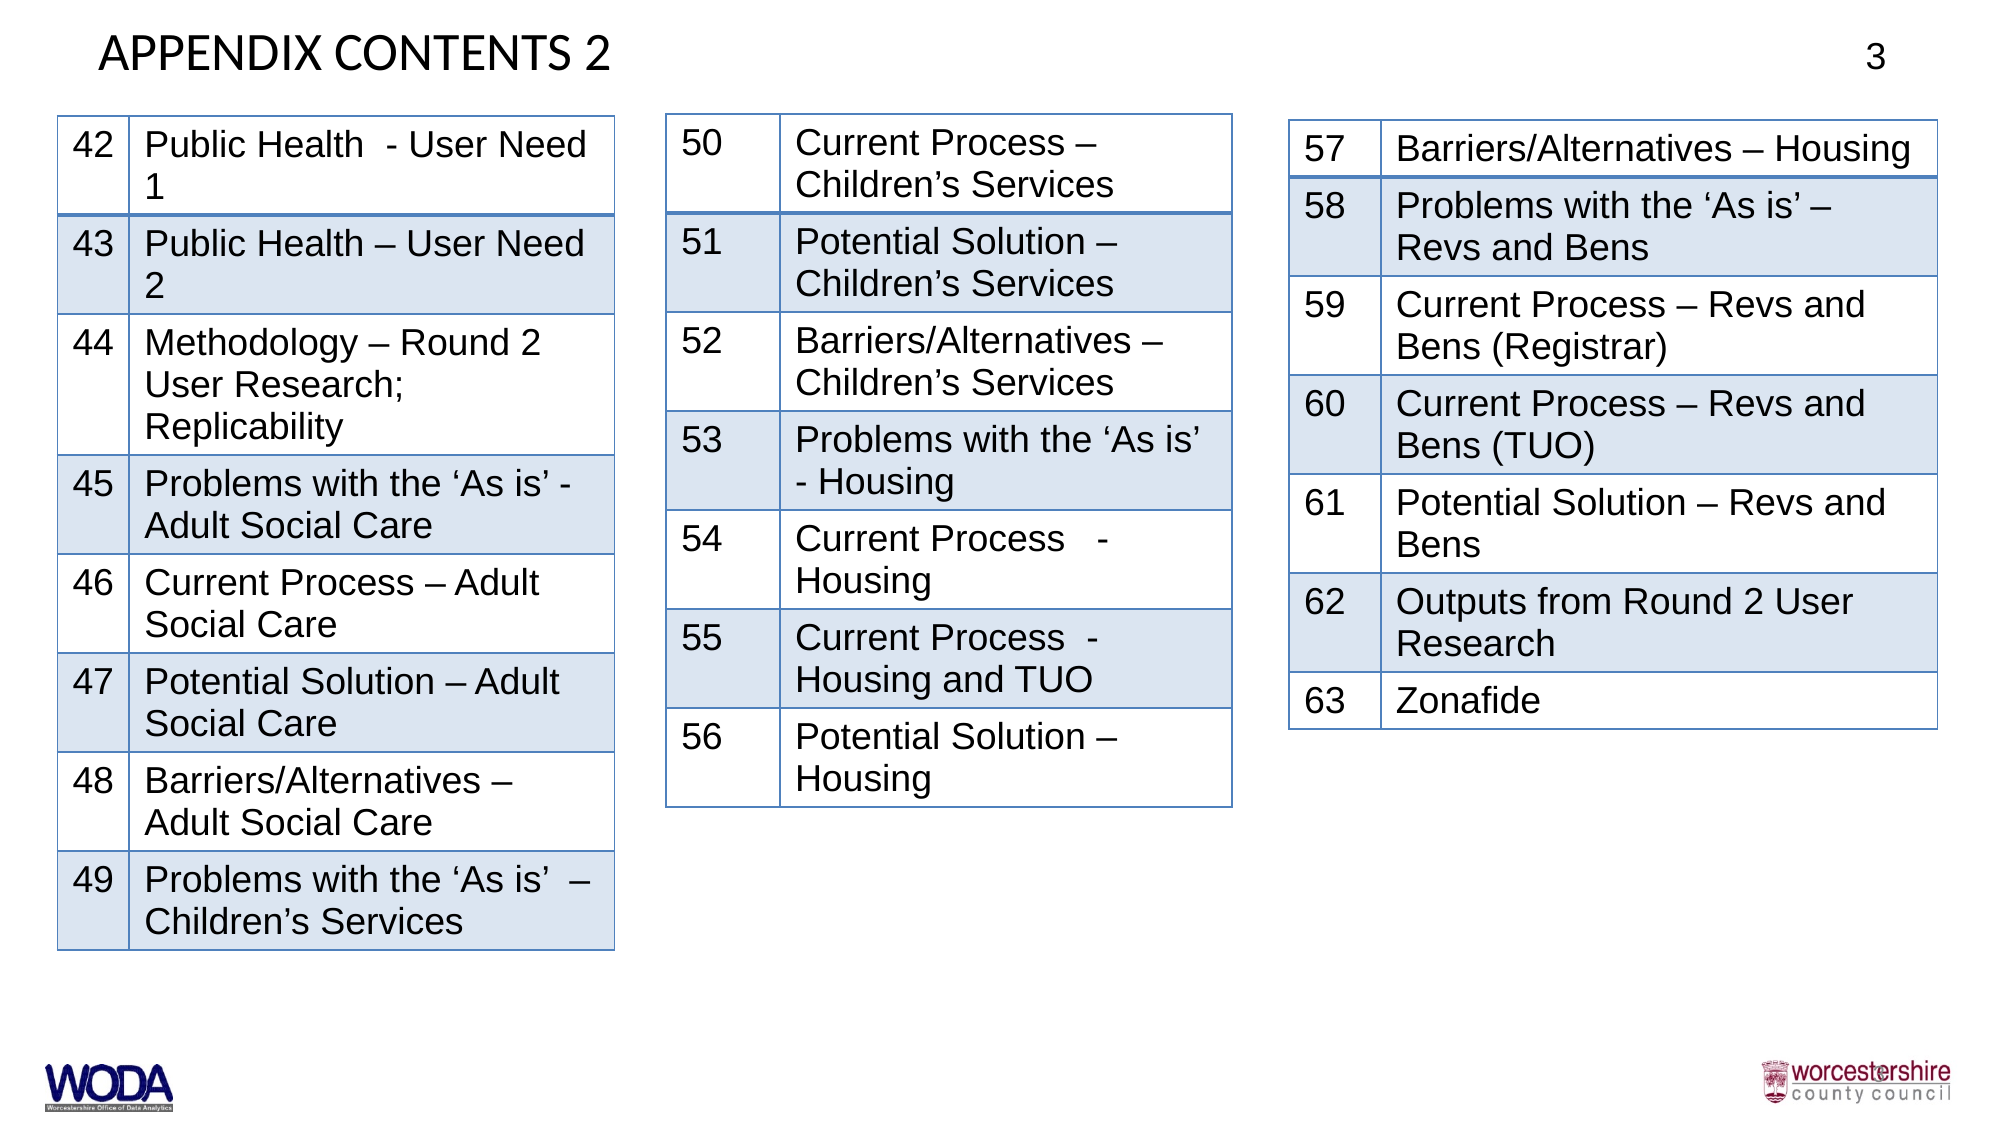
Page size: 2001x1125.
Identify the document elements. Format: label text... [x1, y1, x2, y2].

table_cell Public Health – User Need 2 [130, 217, 614, 313]
table_cell 59 [1290, 277, 1380, 374]
table_cell 55 [667, 610, 779, 707]
table_cell Potential Solution – Revs and Bens [1382, 475, 1937, 572]
table_cell 46 [58, 555, 128, 652]
table_header Current Process – Children’s Services [781, 115, 1231, 211]
table_header 50 [667, 115, 779, 211]
table_cell 51 [667, 215, 779, 311]
table_header 57 [1290, 121, 1380, 175]
table_cell 54 [667, 511, 779, 608]
table_cell Barriers/Alternatives – Adult Social Care [130, 753, 614, 850]
table_cell 58 [1290, 179, 1380, 275]
table_cell Current Process – Revs and Bens (TUO) [1382, 376, 1937, 473]
table_cell Problems with the ‘As is’ - Adult Social Care [130, 456, 614, 553]
text_box APPENDIX CONTENTS 2 [98, 16, 1695, 114]
table_cell Barriers/Alternatives – Children’s Services [781, 313, 1231, 410]
table_header 42 [58, 117, 128, 213]
table_cell Potential Solution – Housing [781, 709, 1231, 806]
table_cell Current Process – Adult Social Care [130, 555, 614, 652]
table_cell 49 [58, 852, 128, 949]
table_cell Problems with the ‘As is’ – Children’s Services [130, 852, 614, 949]
table_cell Current Process - Housing and TUO [781, 610, 1231, 707]
table_cell 53 [667, 412, 779, 509]
table_cell Outputs from Round 2 User Research [1382, 574, 1937, 671]
table_cell 63 [1290, 673, 1380, 728]
table_cell 56 [667, 709, 779, 806]
table_cell Zonafide [1382, 673, 1937, 728]
table_cell 43 [58, 217, 128, 313]
table_cell 45 [58, 456, 128, 553]
table_cell 60 [1290, 376, 1380, 473]
table_cell 52 [667, 313, 779, 410]
table_header Public Health - User Need 1 [130, 117, 614, 213]
table_cell Current Process - Housing [781, 511, 1231, 608]
table_cell 61 [1290, 475, 1380, 572]
table_cell 44 [58, 315, 128, 454]
table_cell Problems with the ‘As is’ - Housing [781, 412, 1231, 509]
table_cell Methodology – Round 2 User Research; Replicability [130, 315, 614, 454]
table_cell Potential Solution – Adult Social Care [130, 654, 614, 751]
table_cell Problems with the ‘As is’ – Revs and Bens [1382, 179, 1937, 275]
slide_number <number> [1433, 1042, 1900, 1103]
picture [45, 1064, 173, 1112]
table_header Barriers/Alternatives – Housing [1382, 121, 1937, 175]
table_cell Current Process – Revs and Bens (Registrar) [1382, 277, 1937, 374]
table_cell 62 [1290, 574, 1380, 671]
table_cell Potential Solution – Children’s Services [781, 215, 1231, 311]
table_cell 47 [58, 654, 128, 751]
table_cell 48 [58, 753, 128, 850]
picture [1749, 1049, 1971, 1114]
